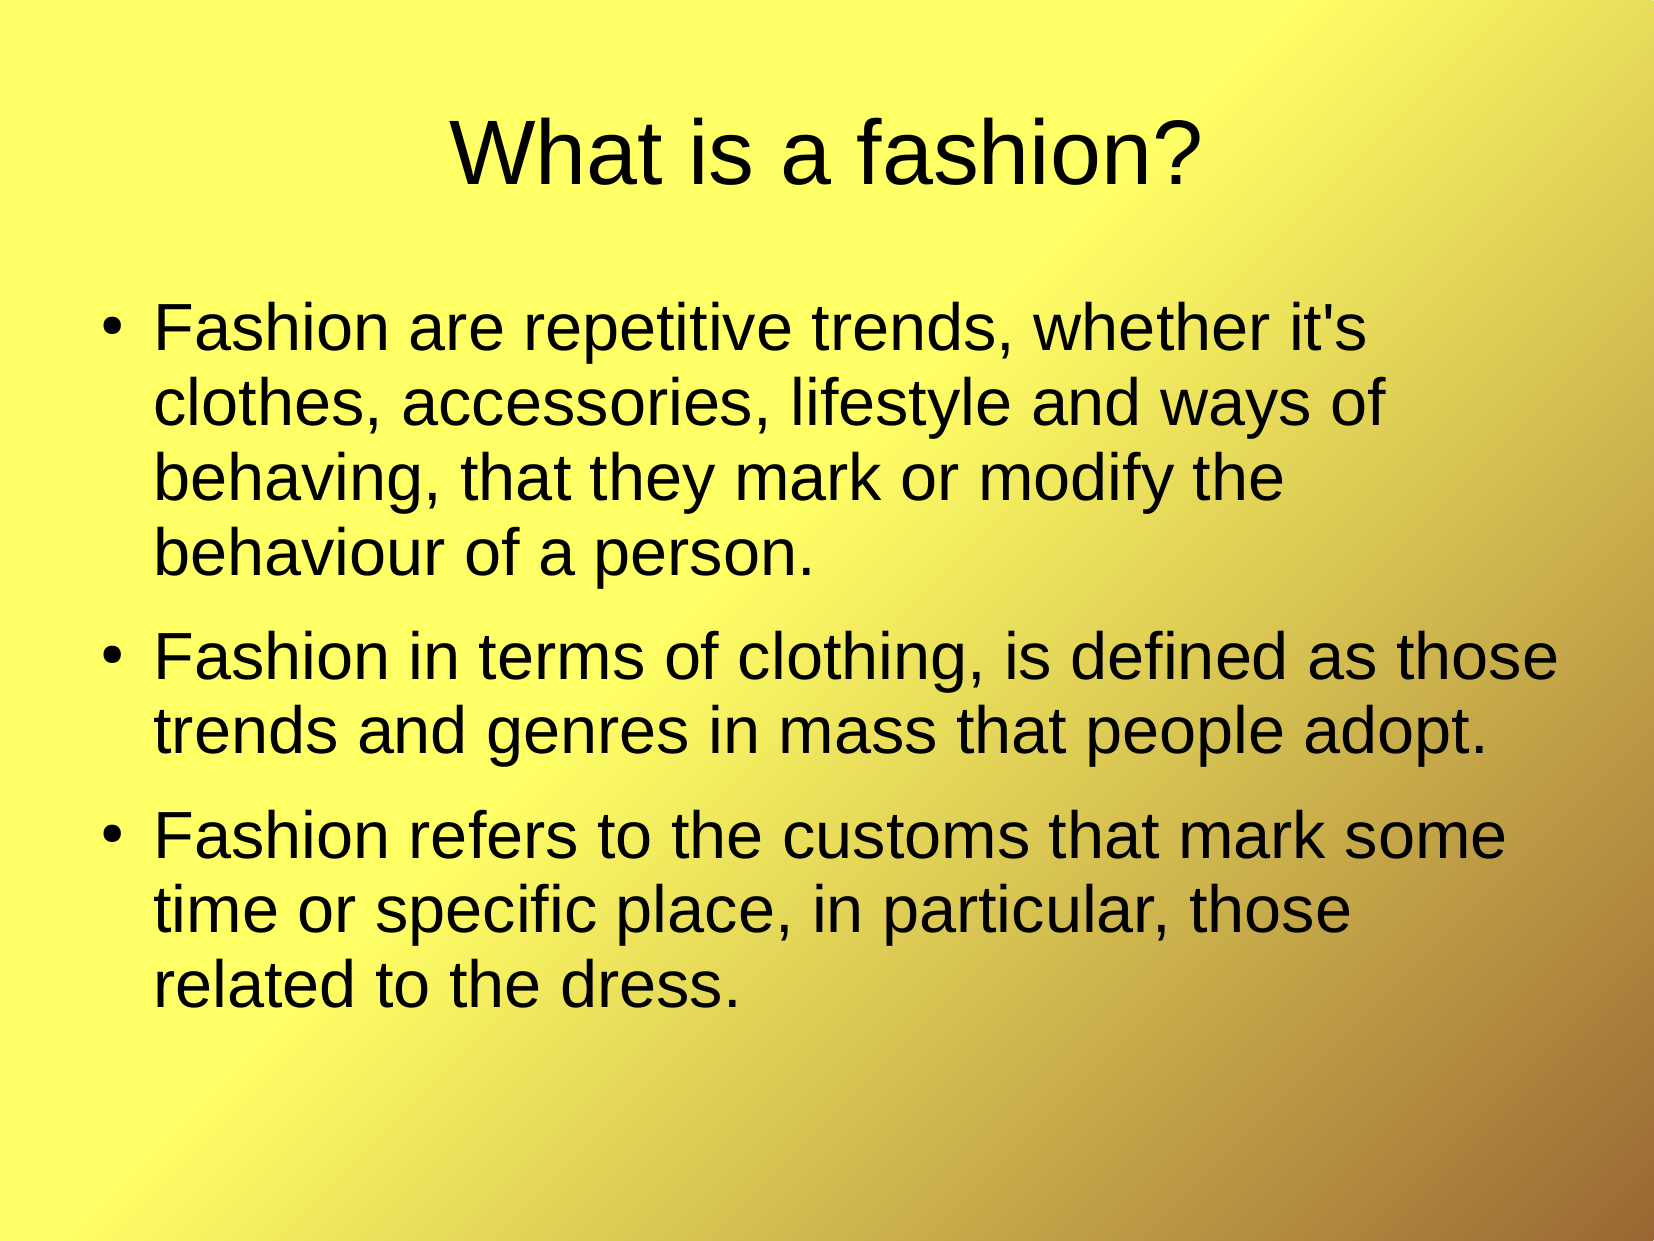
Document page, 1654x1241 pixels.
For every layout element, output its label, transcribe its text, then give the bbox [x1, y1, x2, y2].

list Fashion are repetitive trends, whether it's clothes, accessories, lifestyle and ways of behaving, that they mark or modify the behaviour of a person. Fashion in terms of clothing, is defined as those trends and genres in mass that people adopt. Fashion refers to the customs that mark some time or specific place, in particular, those related to the dress. [82, 290, 1571, 1109]
title What is a fashion? [82, 49, 1571, 257]
